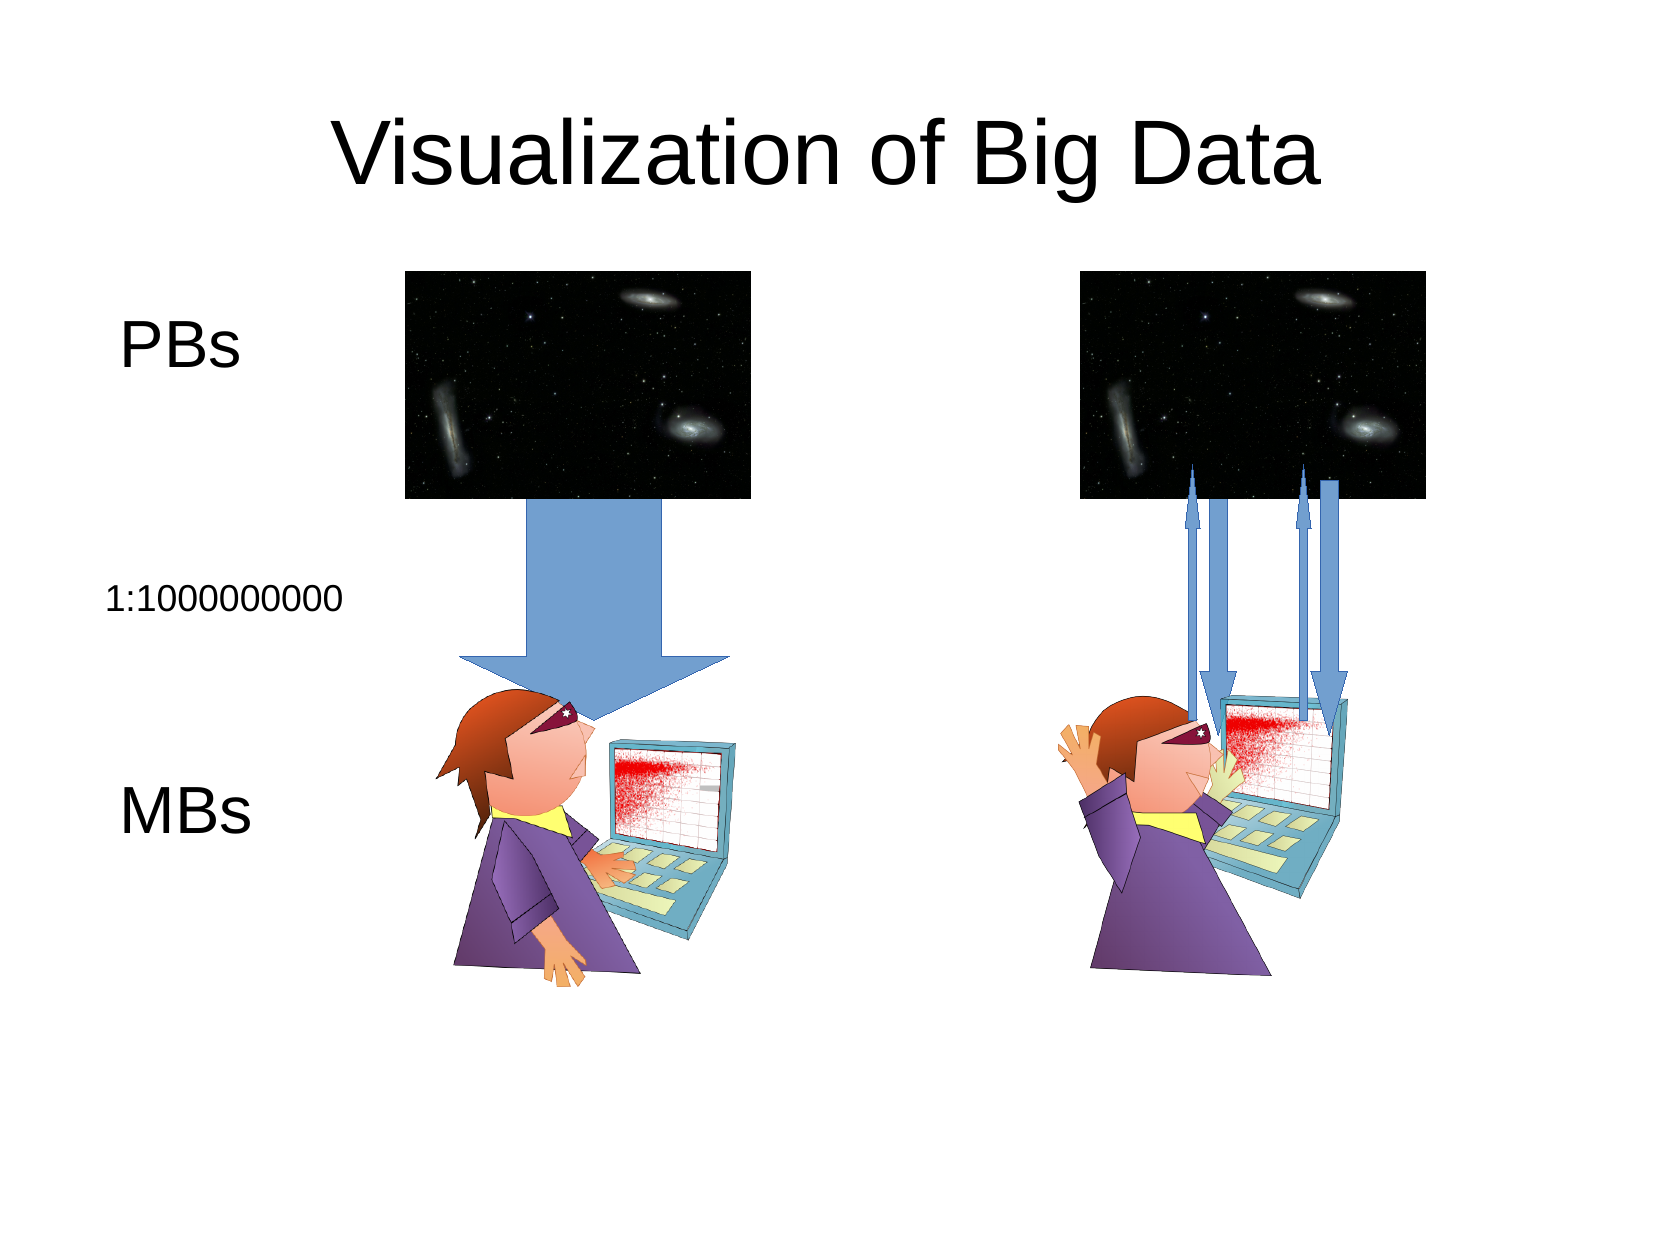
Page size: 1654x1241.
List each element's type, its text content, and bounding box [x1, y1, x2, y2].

picture [405, 271, 751, 499]
text_box [1199, 499, 1237, 695]
text_box [459, 499, 730, 689]
title Visualization of Big Data [82, 49, 1571, 257]
text_box [1296, 464, 1312, 721]
text_box 1:1000000000 [90, 570, 359, 627]
text_box MBs [105, 765, 301, 931]
picture [435, 689, 736, 987]
picture [1058, 695, 1348, 976]
text_box [1185, 464, 1201, 721]
text_box [1310, 480, 1348, 736]
text_box PBs [105, 300, 286, 390]
picture [1080, 271, 1426, 499]
